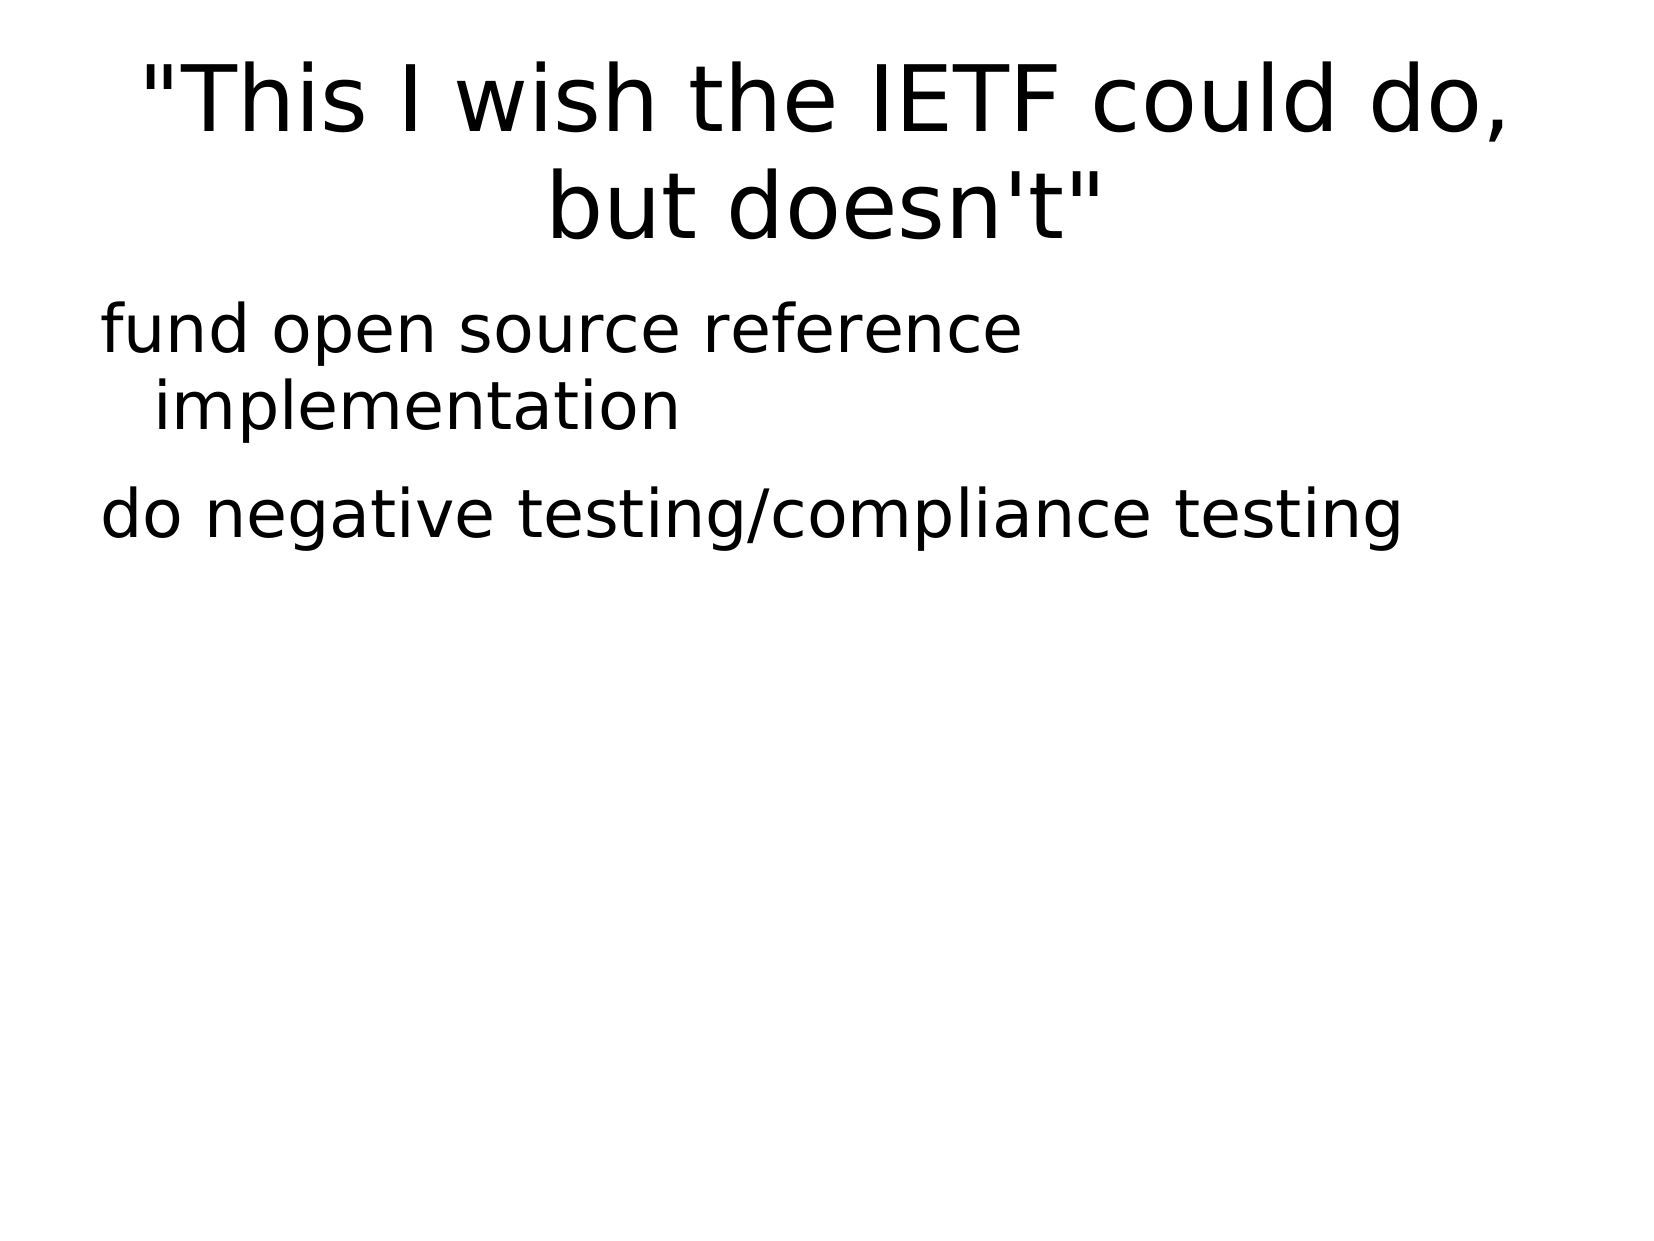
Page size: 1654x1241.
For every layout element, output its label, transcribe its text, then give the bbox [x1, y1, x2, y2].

title "This I wish the IETF could do, but doesn't" [82, 45, 1571, 261]
list fund open source reference implementation do negative testing/compliance testing [82, 290, 1571, 1094]
